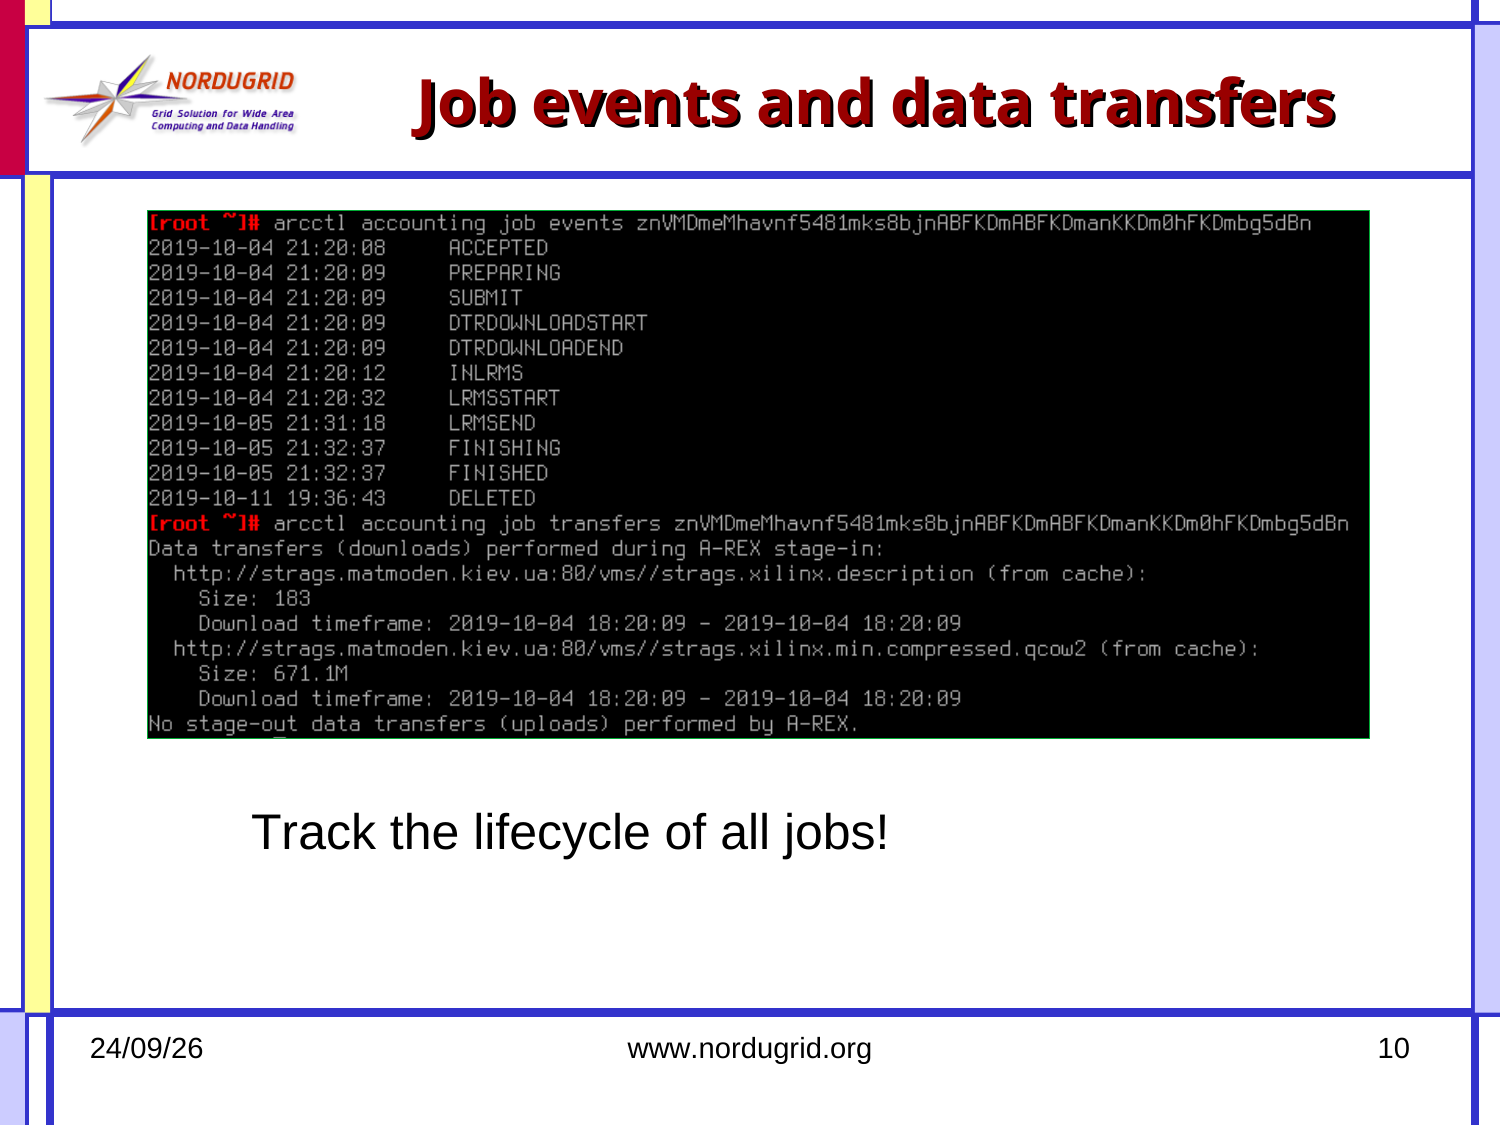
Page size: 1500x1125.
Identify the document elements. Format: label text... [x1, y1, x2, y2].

picture [147, 210, 1370, 739]
text_box Track the lifecycle of all jobs! [236, 797, 905, 868]
title Job events and data transfers [324, 17, 1428, 183]
picture [40, 49, 301, 148]
